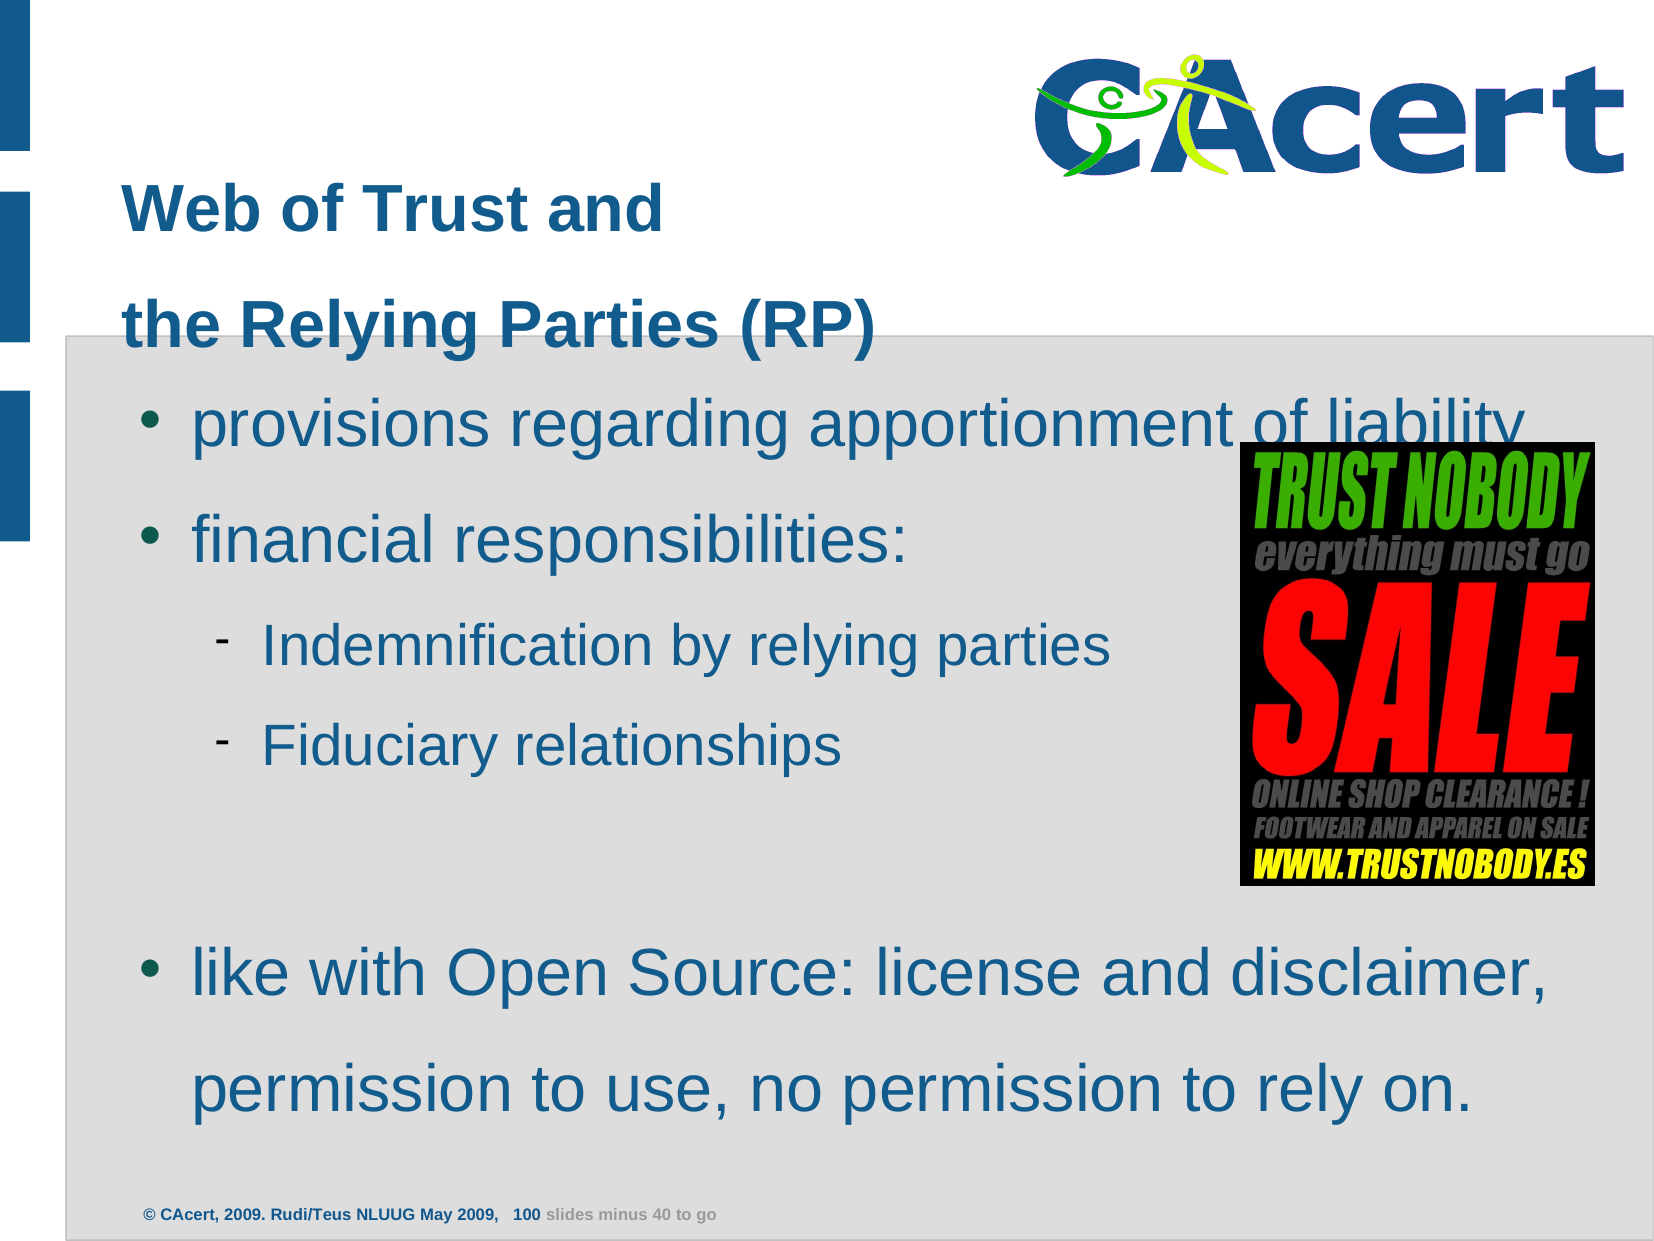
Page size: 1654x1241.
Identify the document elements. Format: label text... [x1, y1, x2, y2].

picture [1033, 53, 1625, 178]
picture [1240, 442, 1595, 886]
title Web of Trust and the Relying Parties (RP) [121, 150, 1533, 342]
list provisions regarding apportionment of liability financial responsibilities: Indemnification by relying parties Fiduciary relationships like with Open Source: license and disclaimer, permission to use, no permission to rely on. [121, 344, 1594, 1238]
